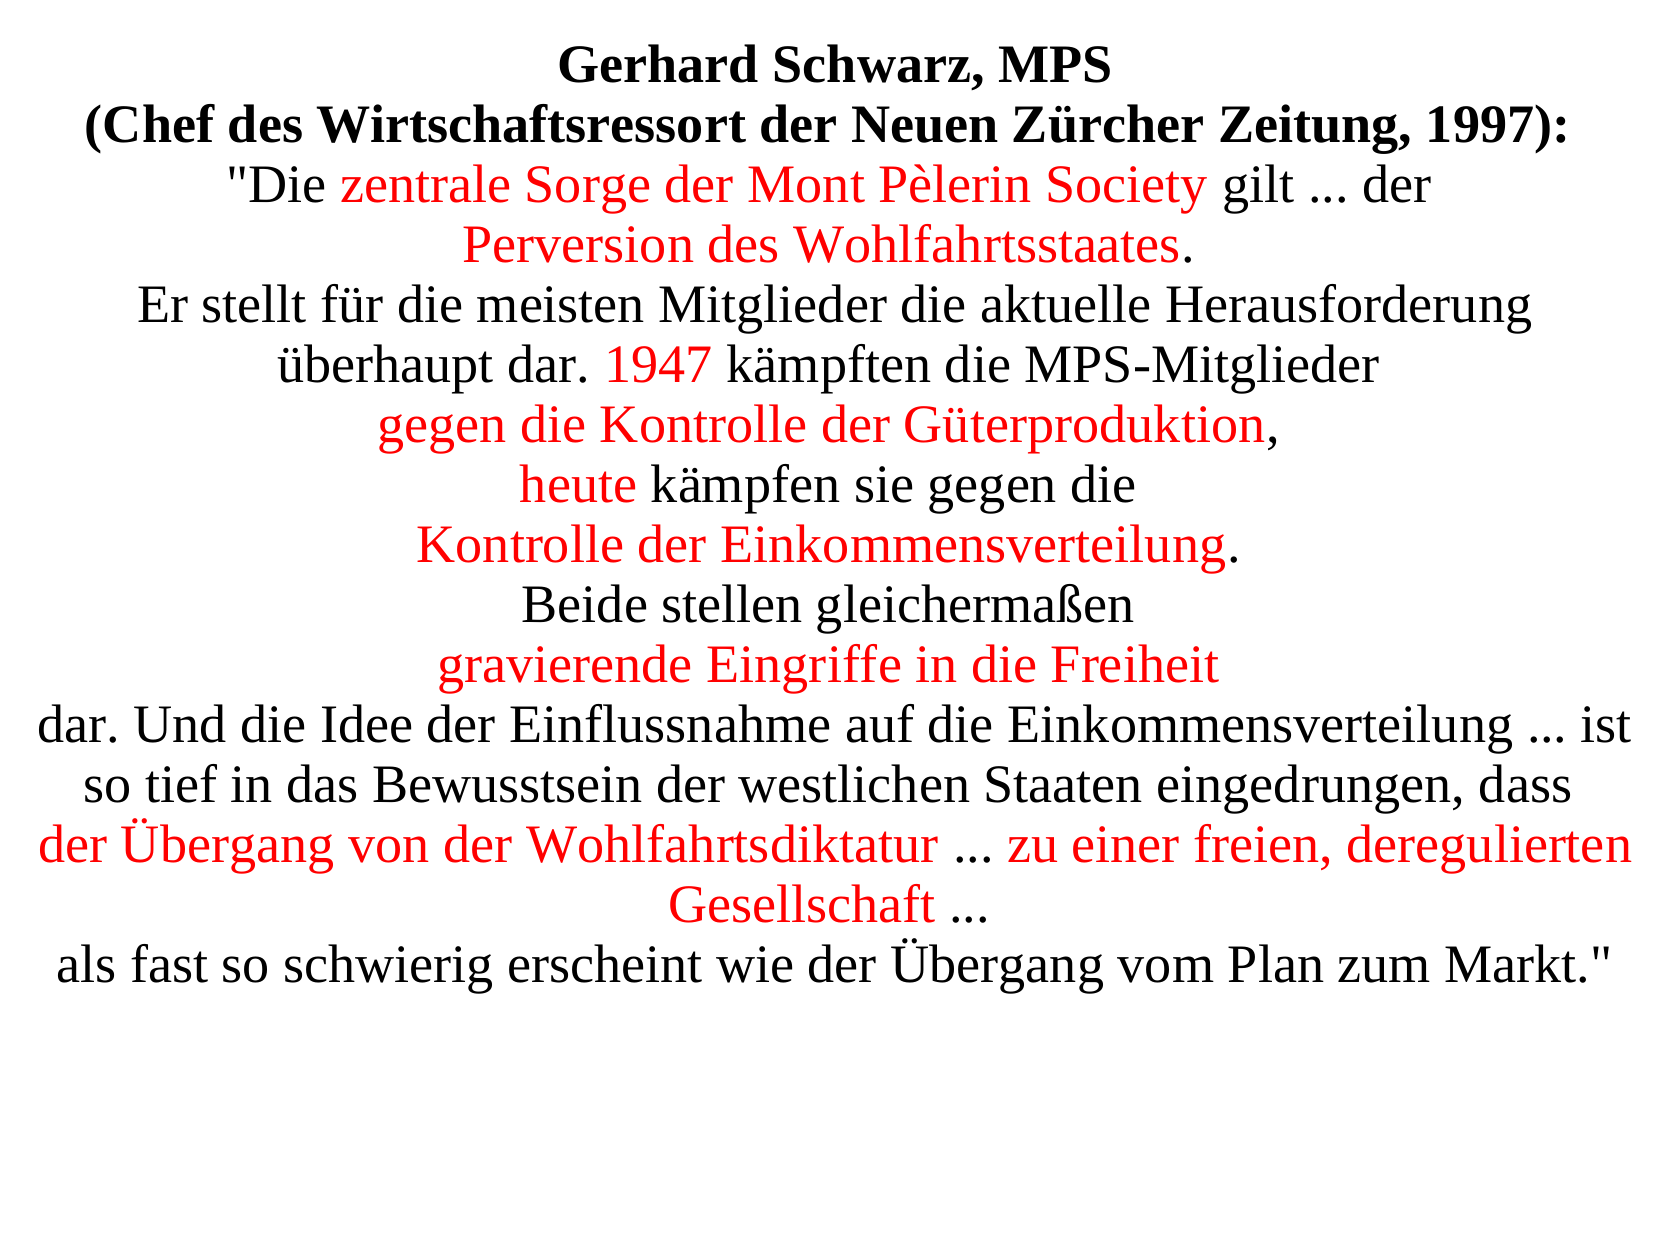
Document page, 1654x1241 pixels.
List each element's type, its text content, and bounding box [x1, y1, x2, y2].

text_box Gerhard Schwarz, MPS (Chef des Wirtschaftsressort der Neuen Zürcher Zeitung, 1997): "Die zentrale Sorge der Mont Pèlerin Society gilt ... der Perversion des Wohlfahrtsstaates. Er stellt für die meisten Mitglieder die aktuelle Herausforderung überhaupt dar. 1947 kämpften die MPS-Mitglieder gegen die Kontrolle der Güterproduktion, heute kämpfen sie gegen die Kontrolle der Einkommensverteilung. Beide stellen gleichermaßen gravierende Eingriffe in die Freiheit dar. Und die Idee der Einflussnahme auf die Einkommensverteilung ... ist so tief in das Bewusstsein der westlichen Staaten eingedrungen, dass der Übergang von der Wohlfahrtsdiktatur ... zu einer freien, deregulierten Gesellschaft ... als fast so schwierig erscheint wie der Übergang vom Plan zum Markt." [23, 34, 1648, 1120]
